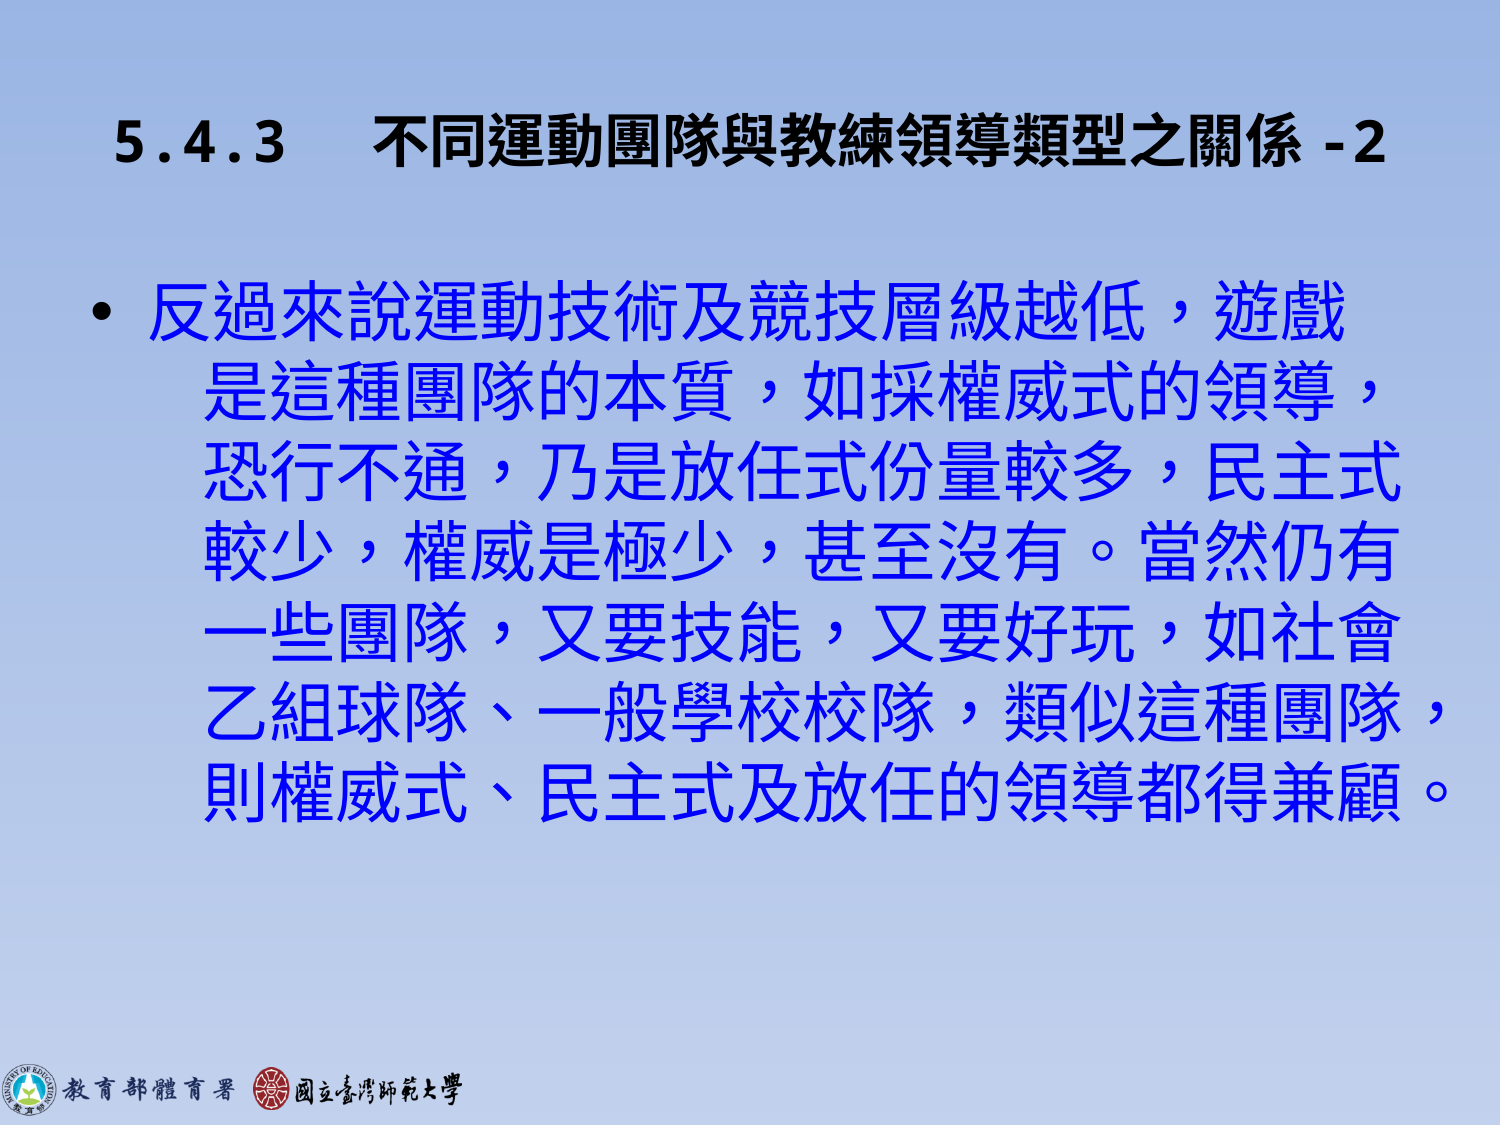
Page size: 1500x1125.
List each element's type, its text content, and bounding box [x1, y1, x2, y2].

list 反過來說運動技術及競技層級越低，遊戲是這種團隊的本質，如採權威式的領導，恐行不通，乃是放任式份量較多，民主式較少，權威是極少，甚至沒有。當然仍有一些團隊，又要技能，又要好玩，如社會乙組球隊、一般學校校隊，類似這種團隊，則權威式、民主式及放任的領導都得兼顧。 [75, 262, 1426, 1005]
title 5.4.3 不同運動團隊與教練領導類型之關係-2 [75, 45, 1426, 233]
